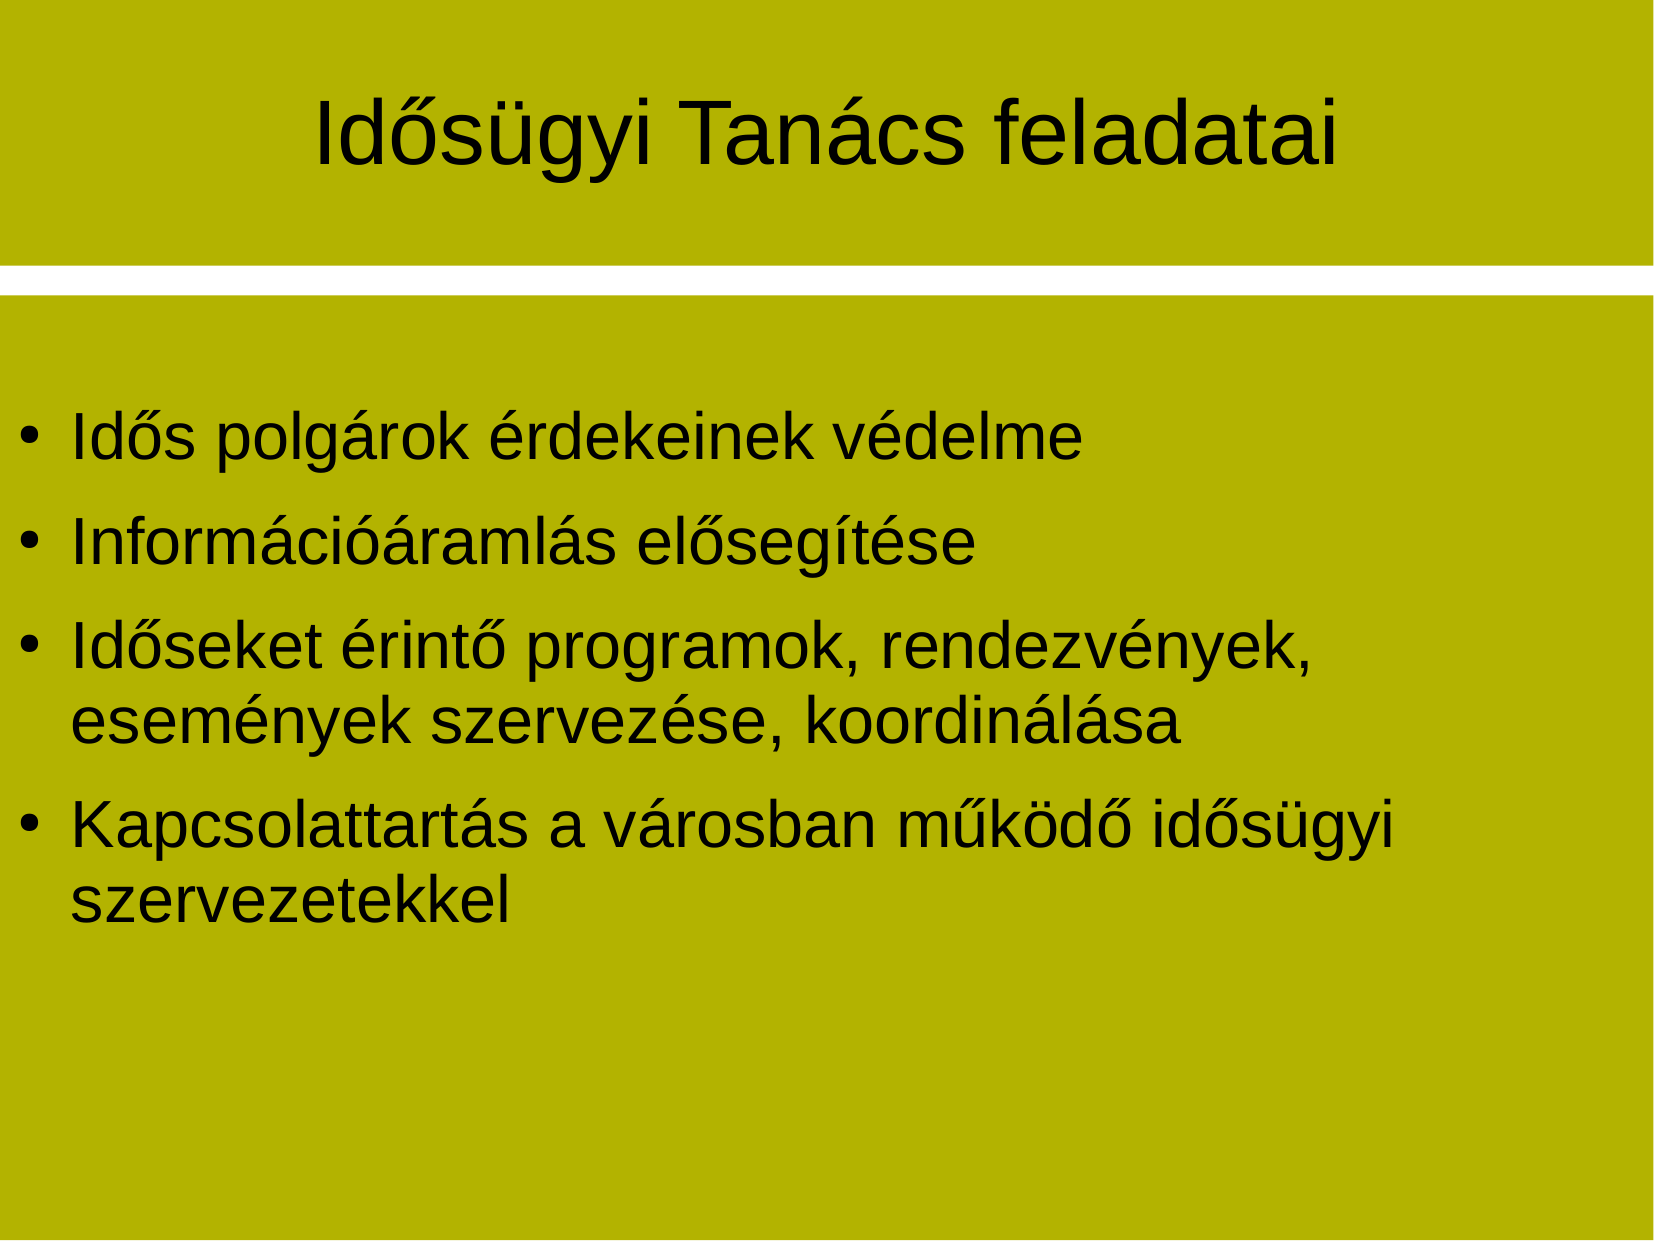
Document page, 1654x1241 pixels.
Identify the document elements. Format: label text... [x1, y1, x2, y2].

list Idős polgárok érdekeinek védelme Információáramlás elősegítése Időseket érintő programok, rendezvények, események szervezése, koordinálása Kapcsolattartás a városban működő idősügyi szervezetekkel [0, 295, 1654, 1241]
title Idősügyi Tanács feladatai [0, 0, 1654, 266]
